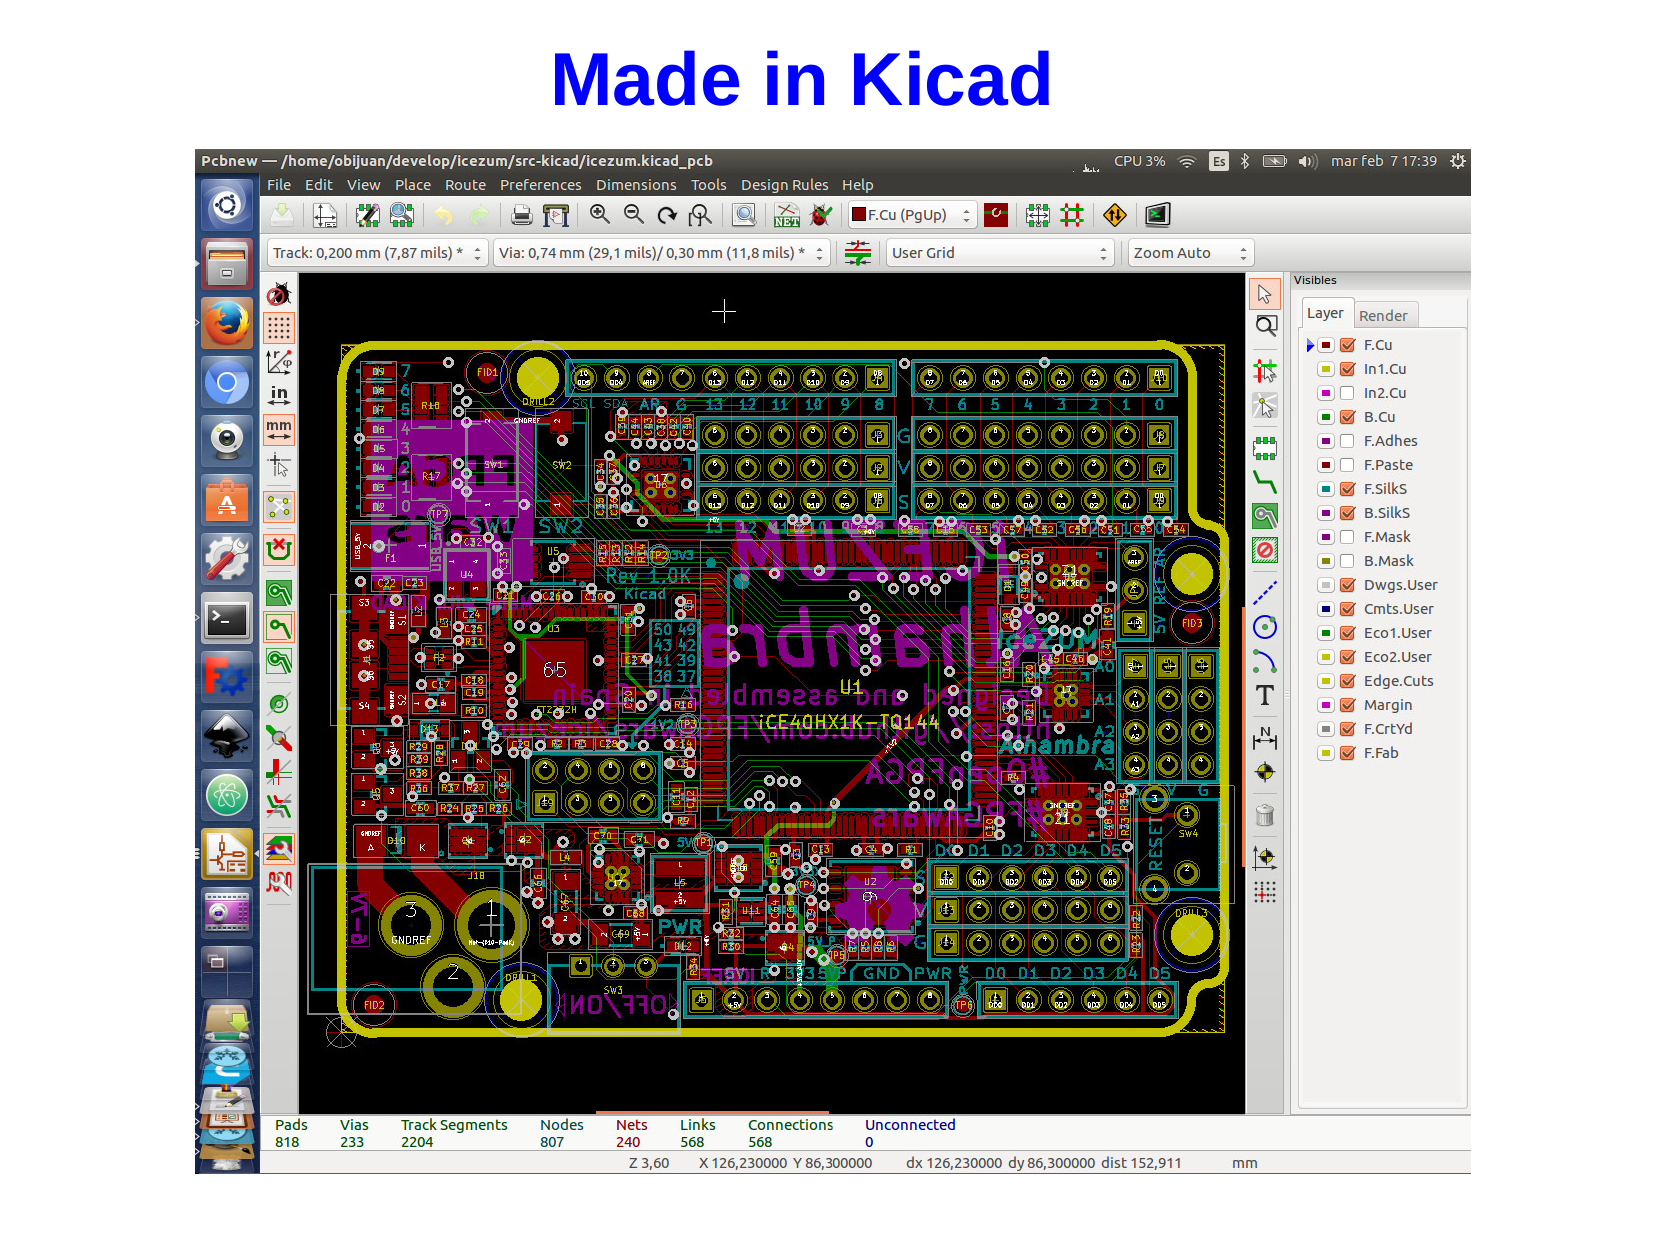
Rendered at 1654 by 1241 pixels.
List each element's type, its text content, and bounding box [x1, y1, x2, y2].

picture [195, 149, 1471, 1174]
text_box Made in Kicad [75, 30, 1531, 167]
